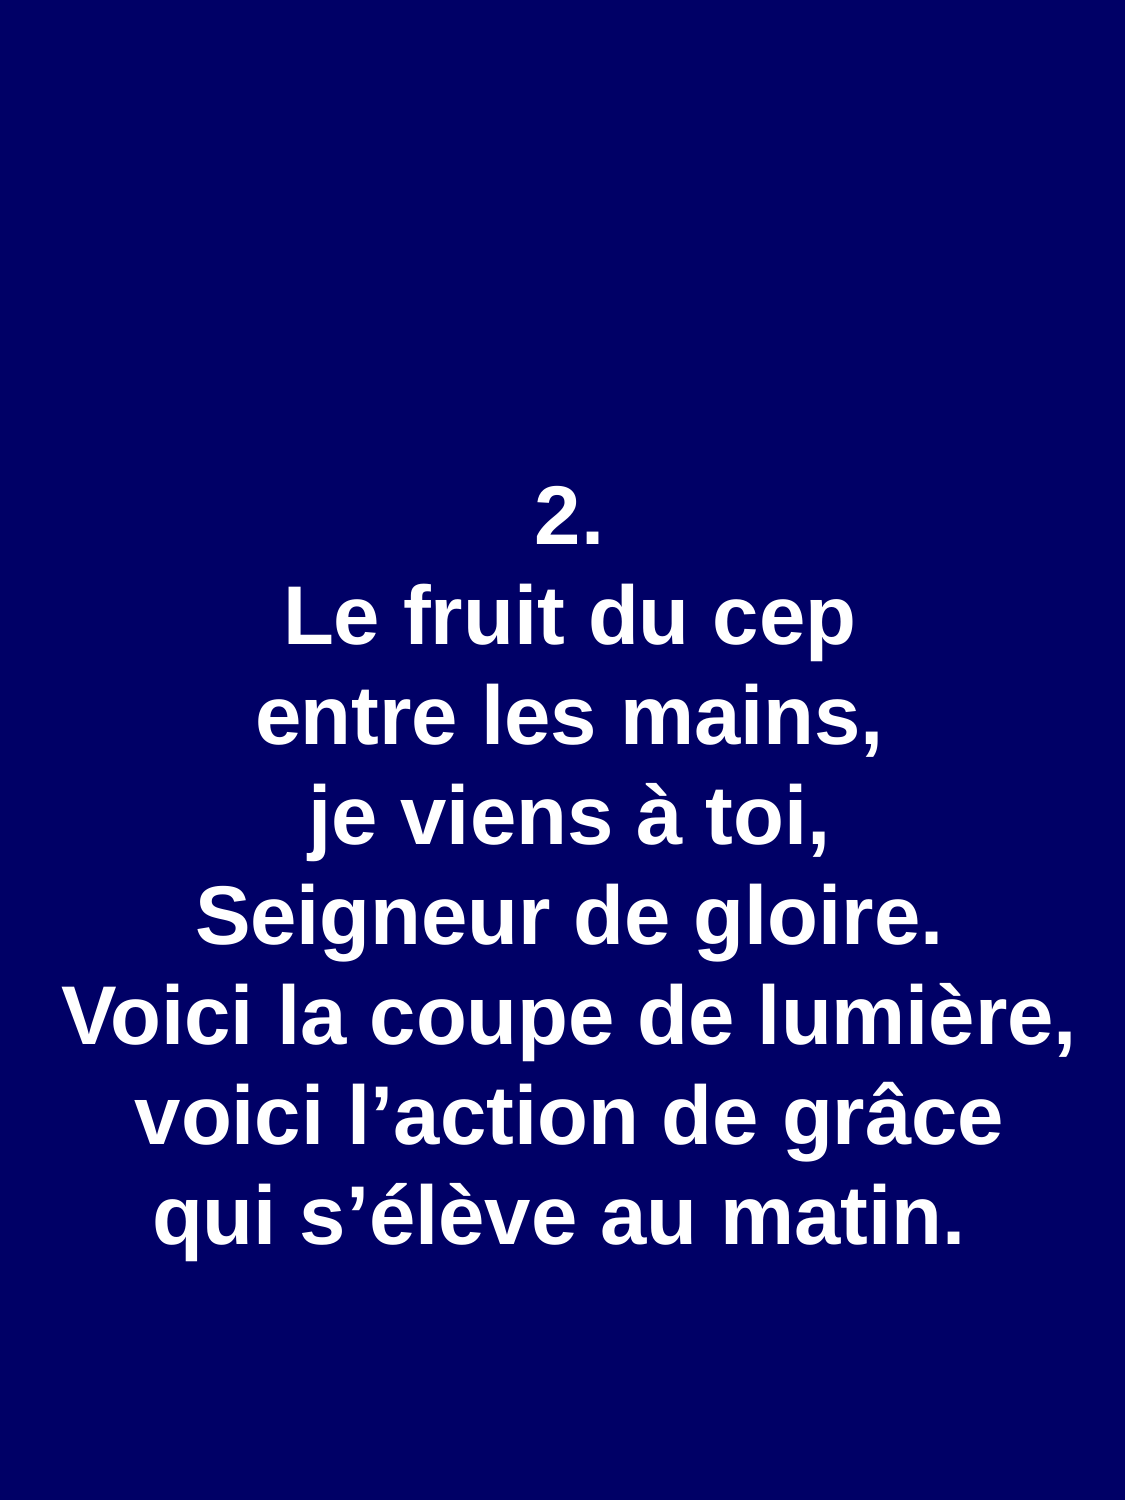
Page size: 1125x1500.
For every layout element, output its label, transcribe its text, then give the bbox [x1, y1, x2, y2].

text_box 2. Le fruit du cep entre les mains, je viens à toi, Seigneur de gloire. Voici la coupe de lumière, voici l’action de grâce qui s’élève au matin. [61, 101, 1078, 1352]
